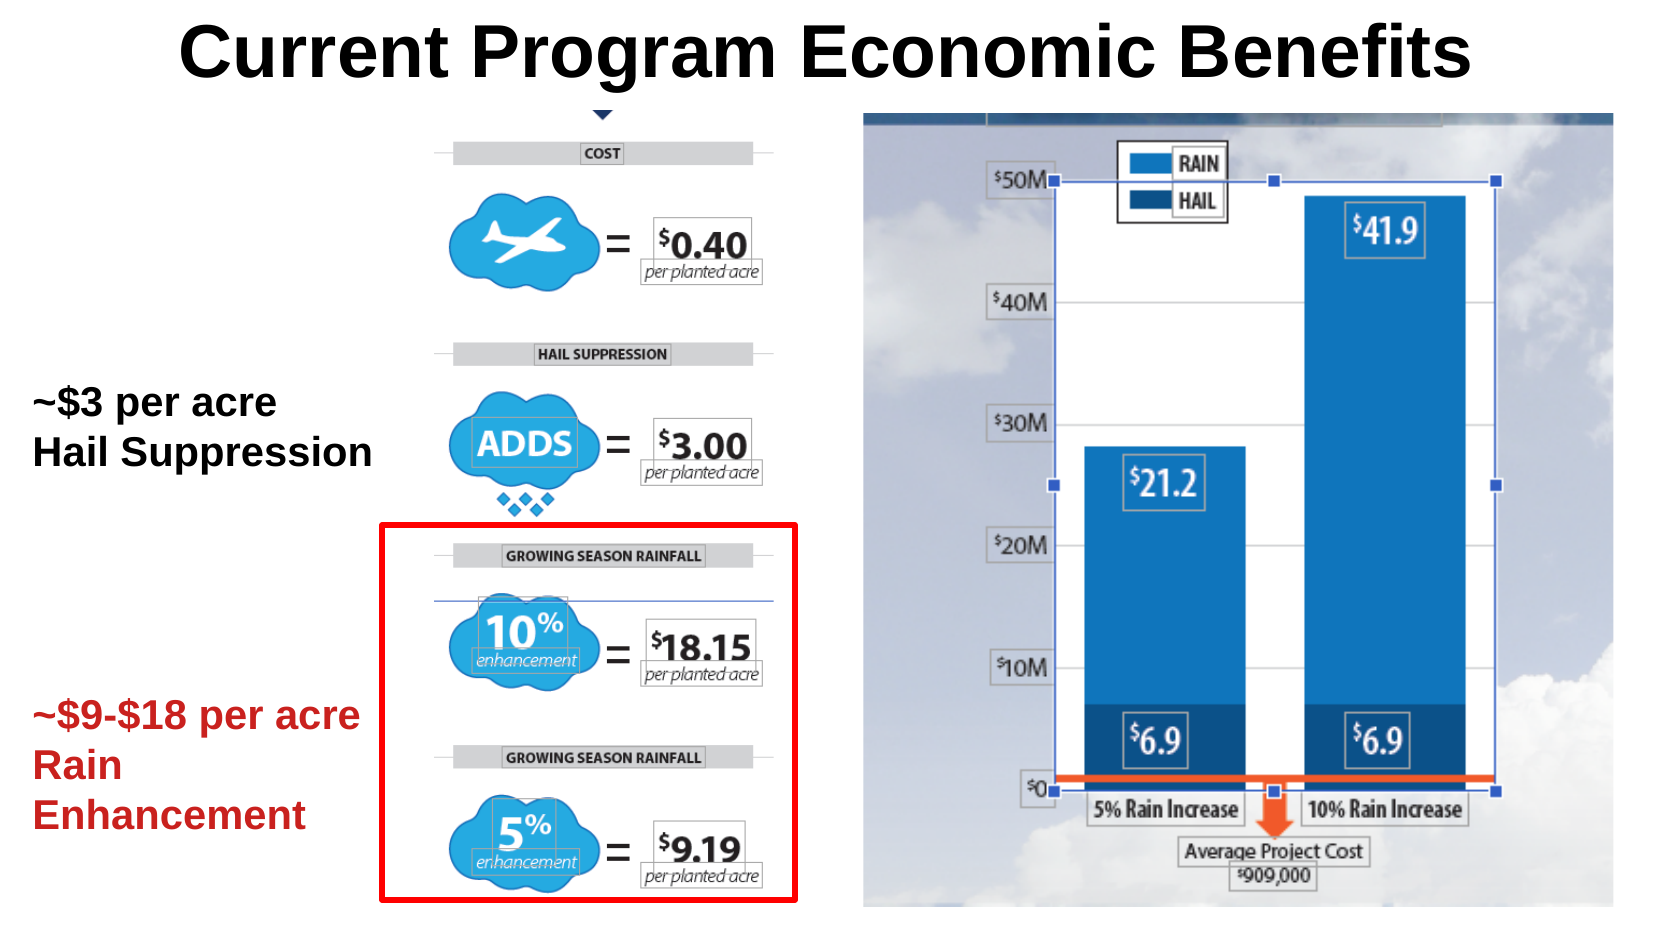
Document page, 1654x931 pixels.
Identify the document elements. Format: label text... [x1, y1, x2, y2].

picture [863, 113, 1614, 907]
picture [434, 528, 774, 897]
title Current Program Economic Benefits [0, 0, 1654, 107]
text_box ~$9-$18 per acre Rain Enhancement [17, 680, 401, 846]
text_box ~$3 per acre Hail Suppression [17, 367, 401, 483]
picture [434, 110, 774, 522]
